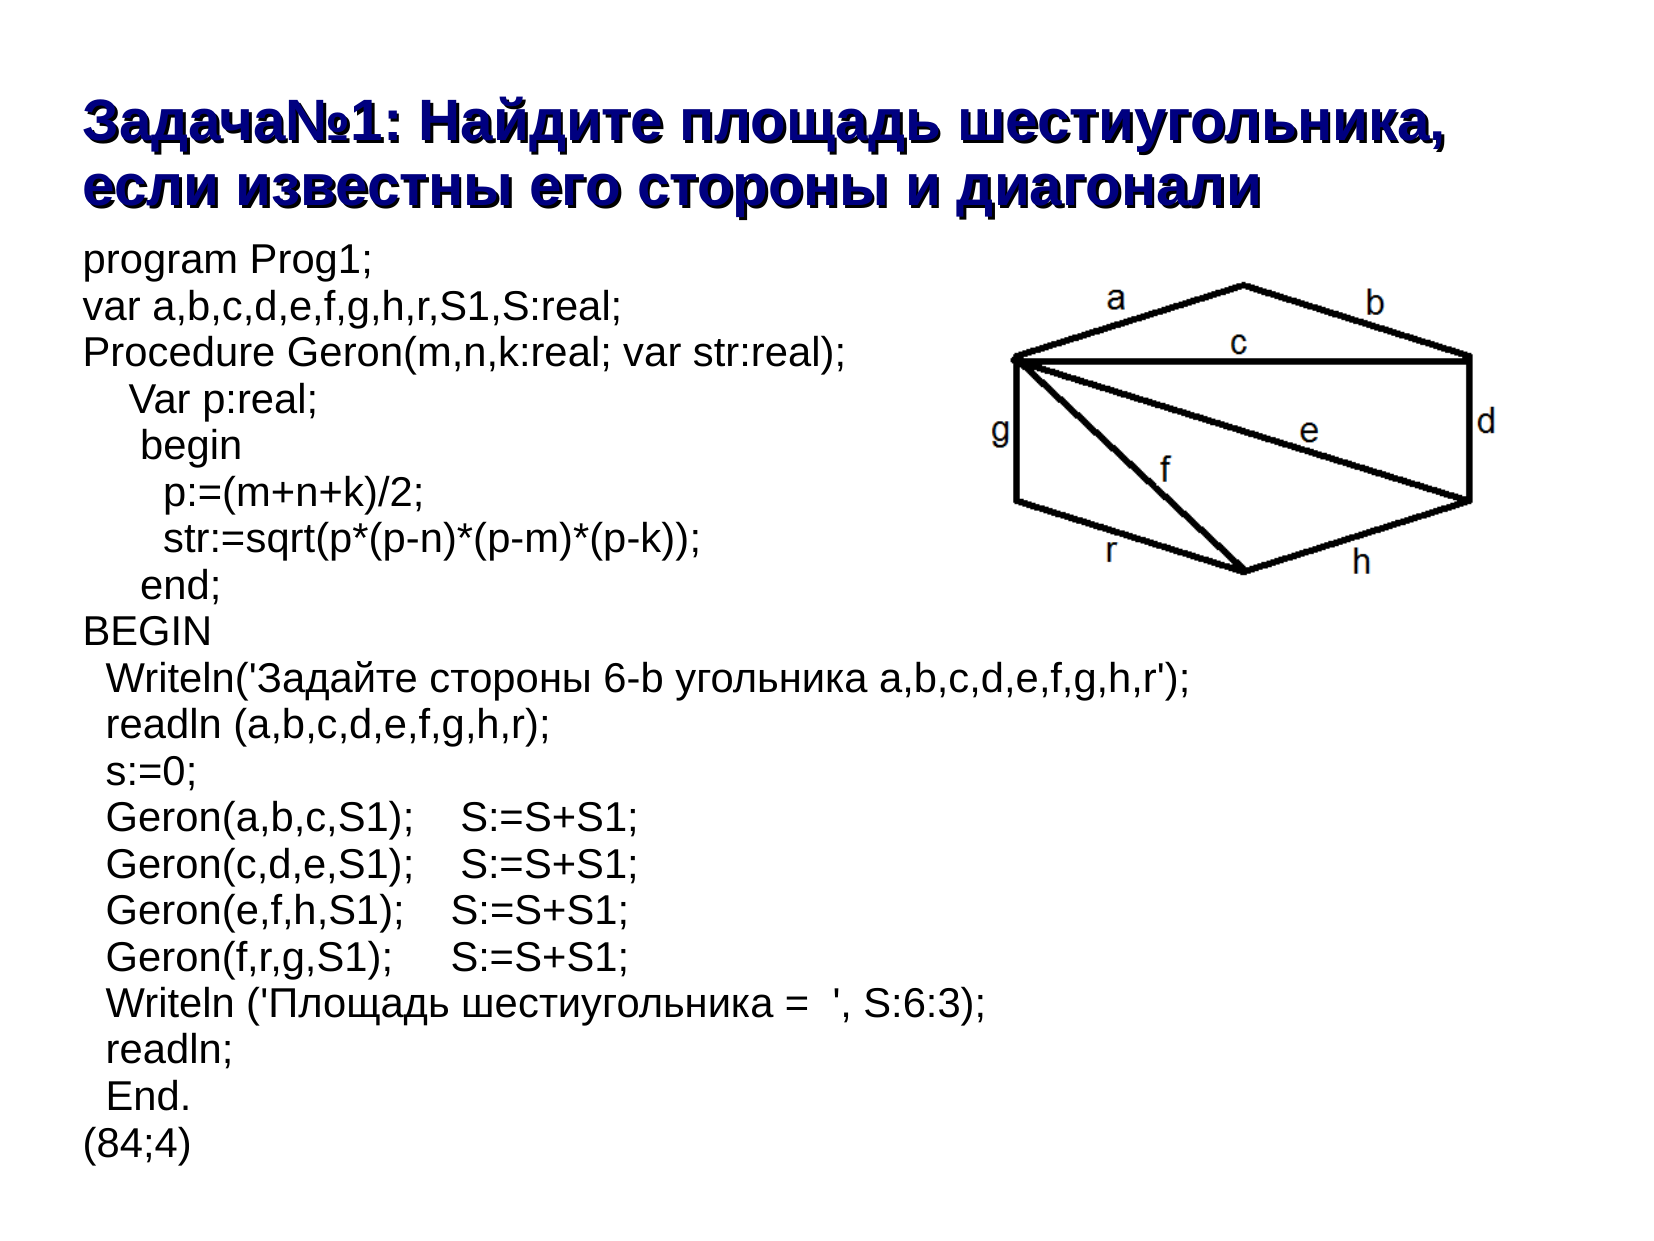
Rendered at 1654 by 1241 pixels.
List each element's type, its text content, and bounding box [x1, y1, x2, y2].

title Задача№1: Найдите площадь шестиугольника, если известны его стороны и диагонали [82, 56, 1571, 236]
picture [974, 265, 1503, 591]
list program Prog1; var a,b,c,d,e,f,g,h,r,S1,S:real; Procedure Geron(m,n,k:real; var str:real); Var p:real; begin p:=(m+n+k)/2; str:=sqrt(p*(p-n)*(p-m)*(p-k)); end; BEGIN Writeln('Задайте стороны 6-b угольника a,b,c,d,e,f,g,h,r'); readln (a,b,c,d,e,f,g,h,r); s:=0; Geron(a,b,c,S1); S:=S+S1; Geron(c,d,e,S1); S:=S+S1; Geron(e,f,h,S1); S:=S+S1; Geron(f,r,g,S1); S:=S+S1; Writeln ('Площадь шестиугольника = ', S:6:3); readln; End. (84;4) [82, 236, 1571, 1241]
